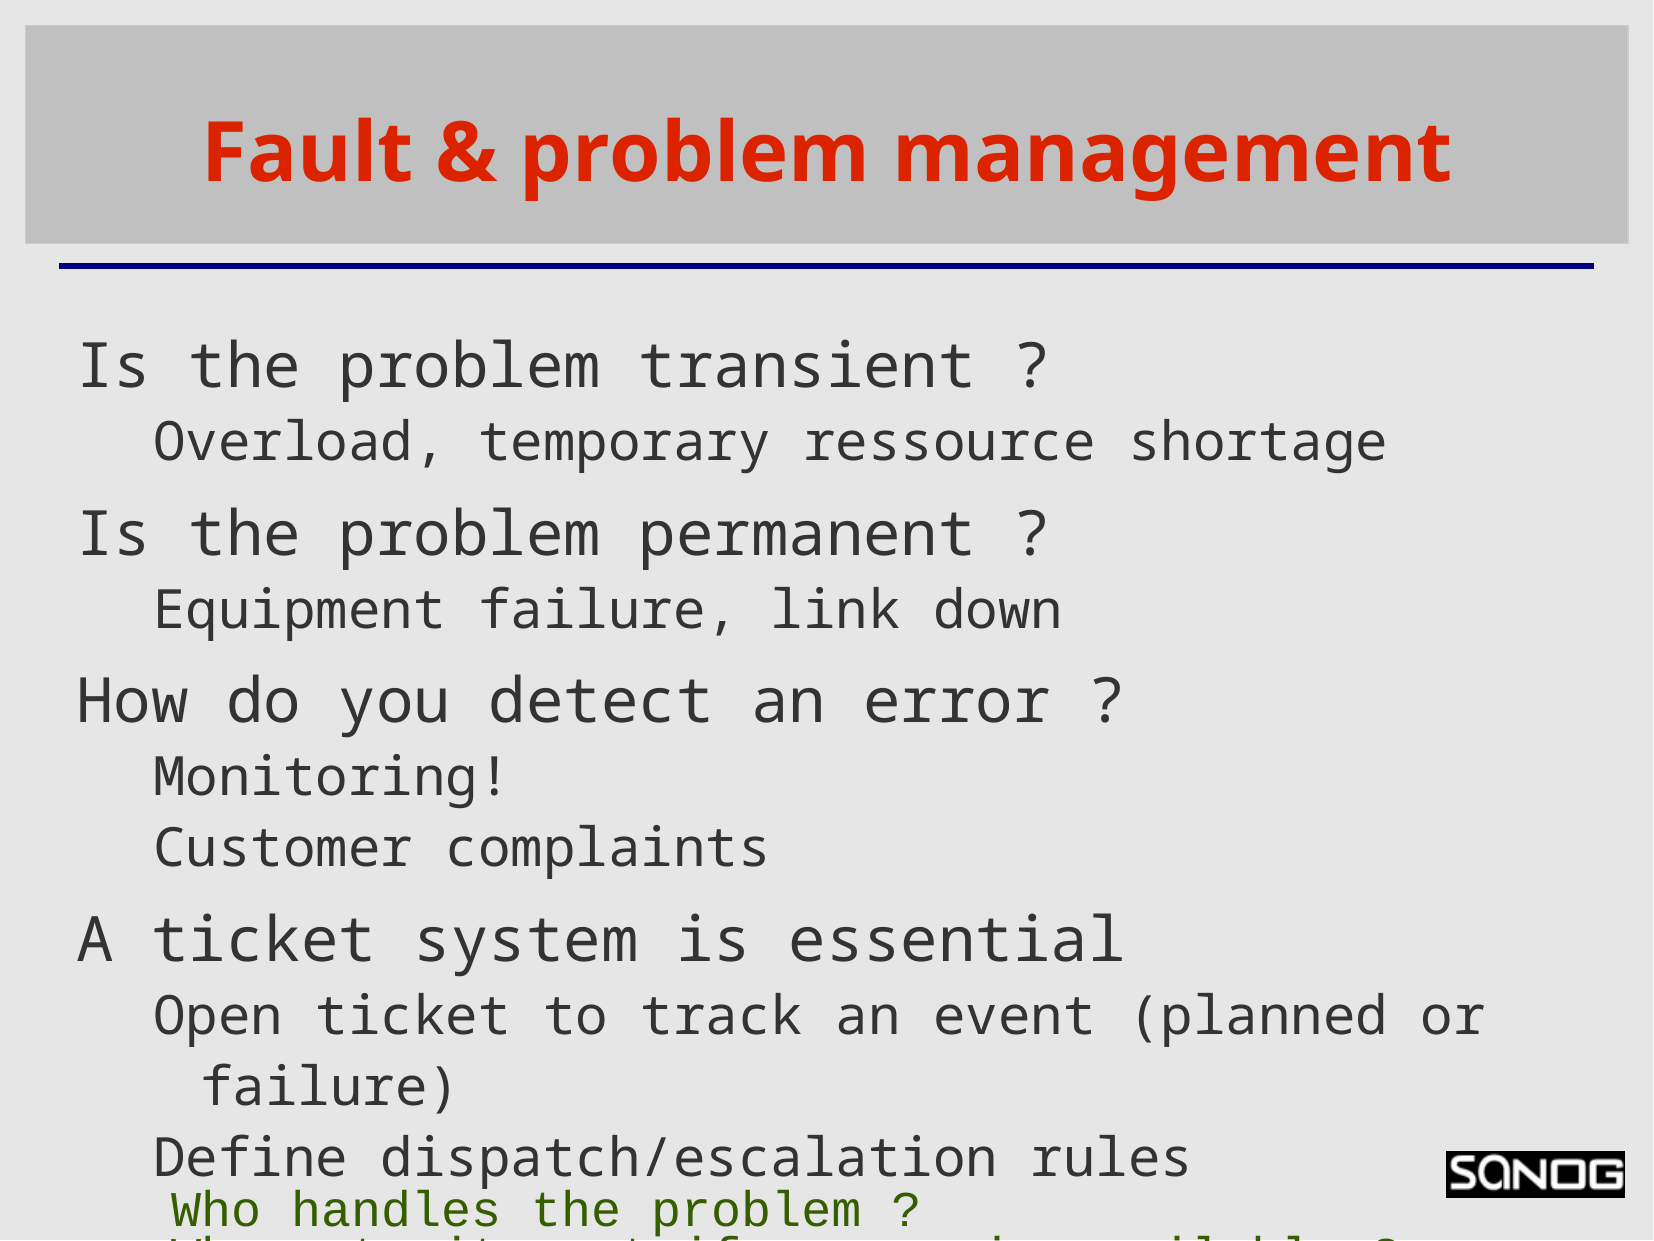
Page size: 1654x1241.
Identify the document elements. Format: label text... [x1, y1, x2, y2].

picture [1446, 1151, 1625, 1198]
title Fault & problem management [121, 46, 1534, 254]
list Is the problem transient ? Overload, temporary ressource shortage Is the problem permanent ? Equipment failure, link down How do you detect an error ? Monitoring! Customer complaints A ticket system is essential Open ticket to track an event (planned or failure) Define dispatch/escalation rules Who handles the problem ? Who gets it next if no one is available ? [59, 322, 1595, 1188]
